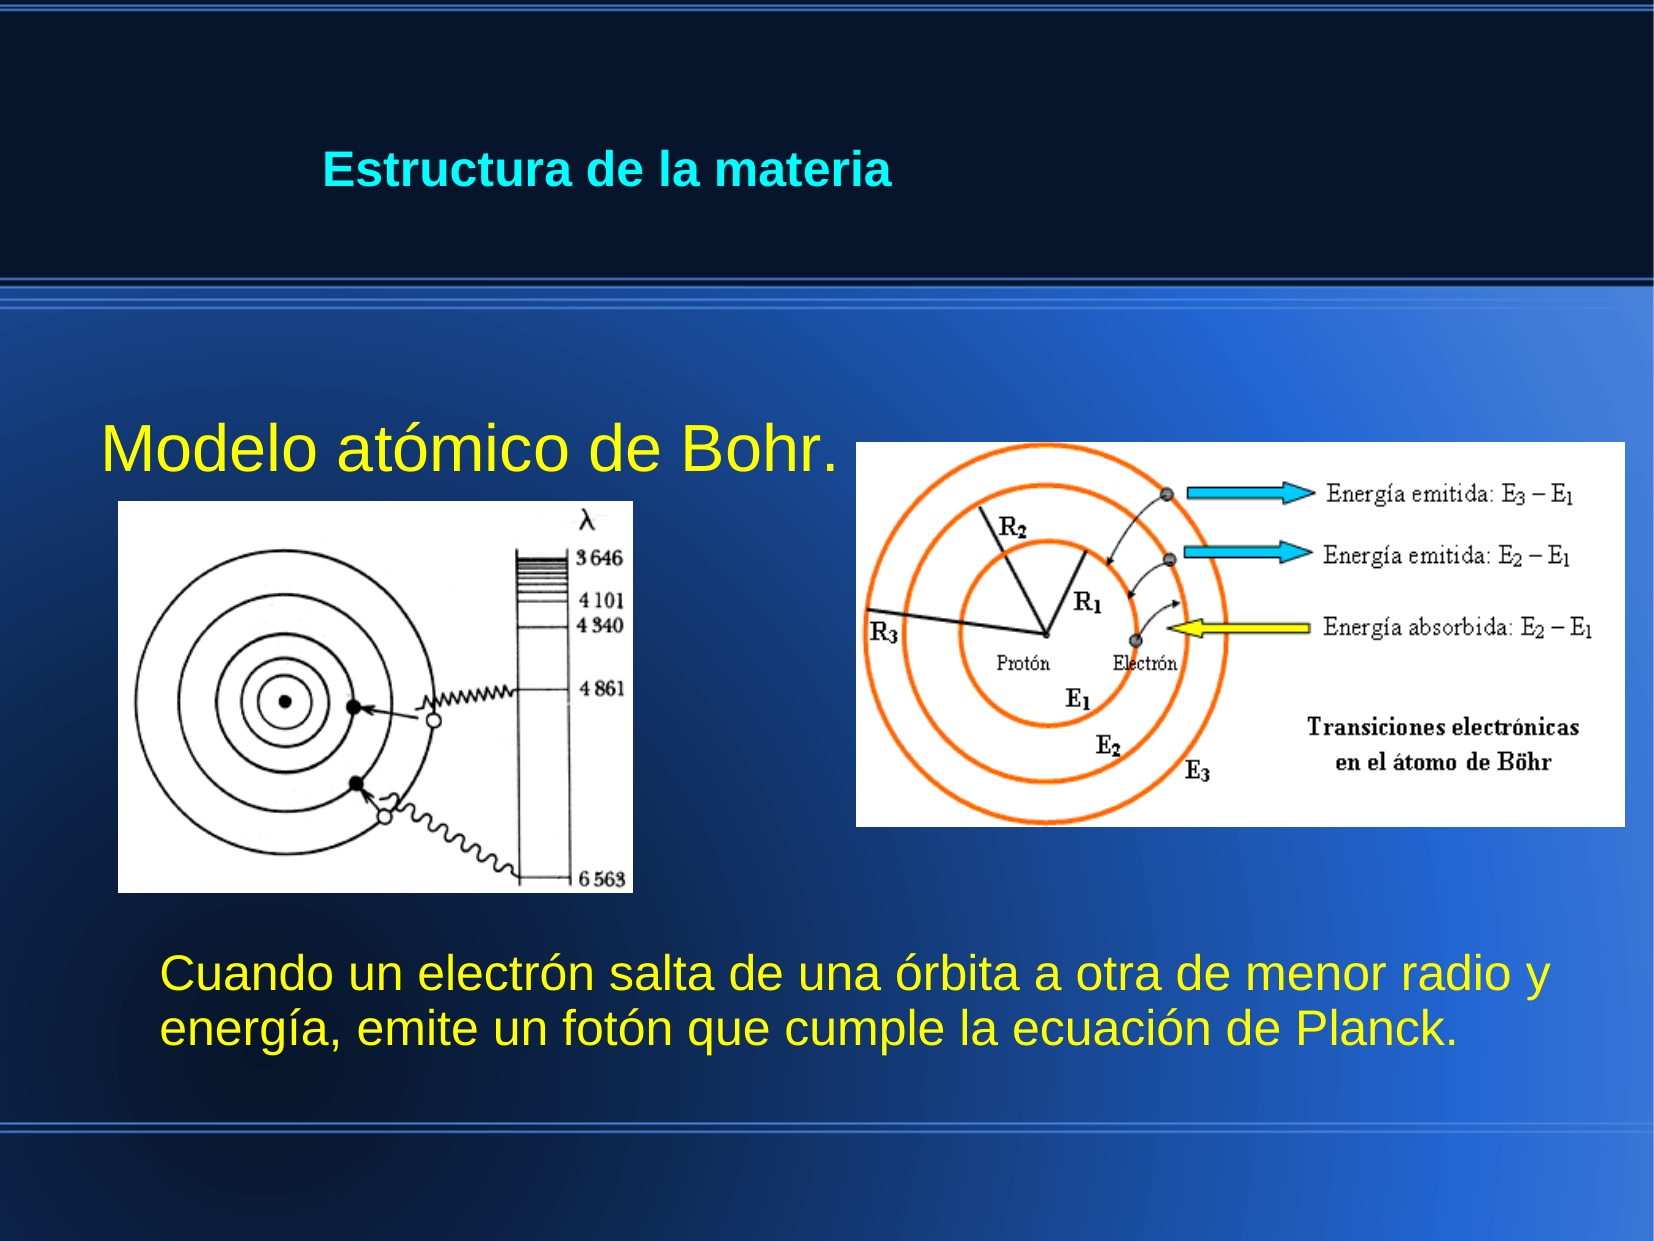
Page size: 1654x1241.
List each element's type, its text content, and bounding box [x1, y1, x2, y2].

title Estructura de la materia [32, 118, 1182, 220]
list Modelo atómico de Bohr. [29, 306, 916, 562]
list Cuando un electrón salta de una órbita a otra de menor radio y energía, emite un fotón que cumple la ecuación de Planck. [88, 944, 1565, 1200]
picture [0, 0, 1654, 1241]
